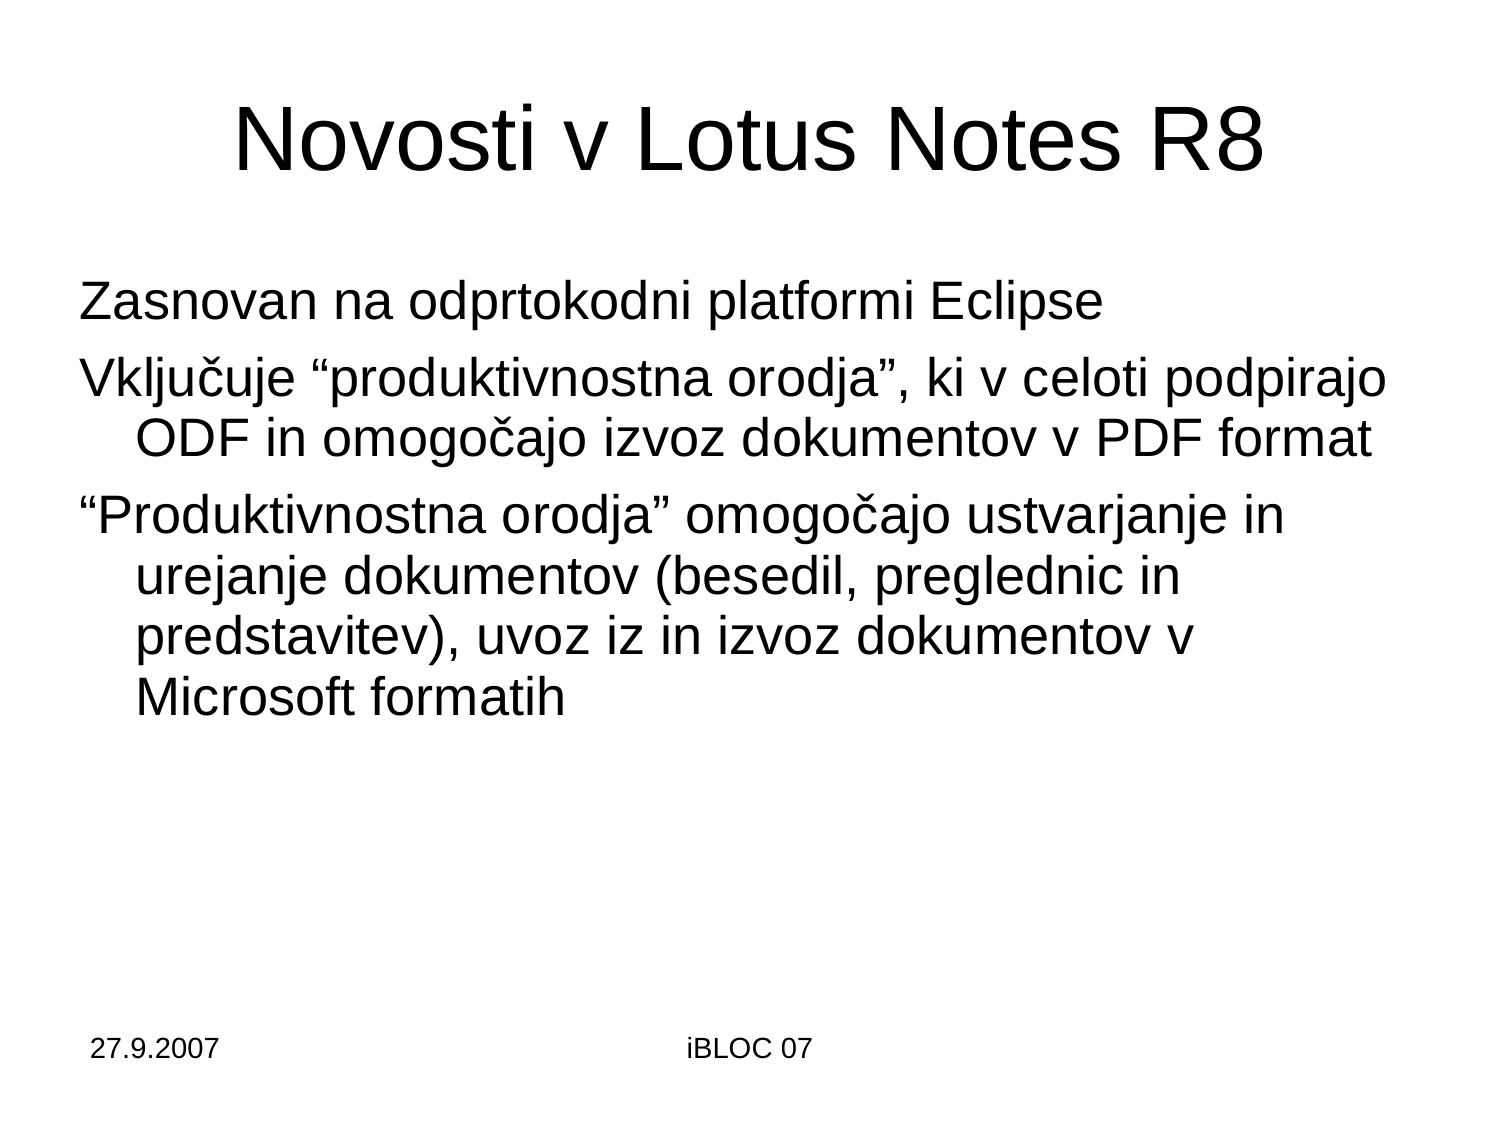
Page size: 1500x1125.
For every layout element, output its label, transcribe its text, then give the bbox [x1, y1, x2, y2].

title Novosti v Lotus Notes R8 [75, 45, 1426, 233]
list Zasnovan na odprtokodni platformi Eclipse Vključuje “produktivnostna orodja”, ki v celoti podpirajo ODF in omogočajo izvoz dokumentov v PDF format “Produktivnostna orodja” omogočajo ustvarjanje in urejanje dokumentov (besedil, preglednic in predstavitev), uvoz iz in izvoz dokumentov v Microsoft formatih [64, 262, 1426, 977]
